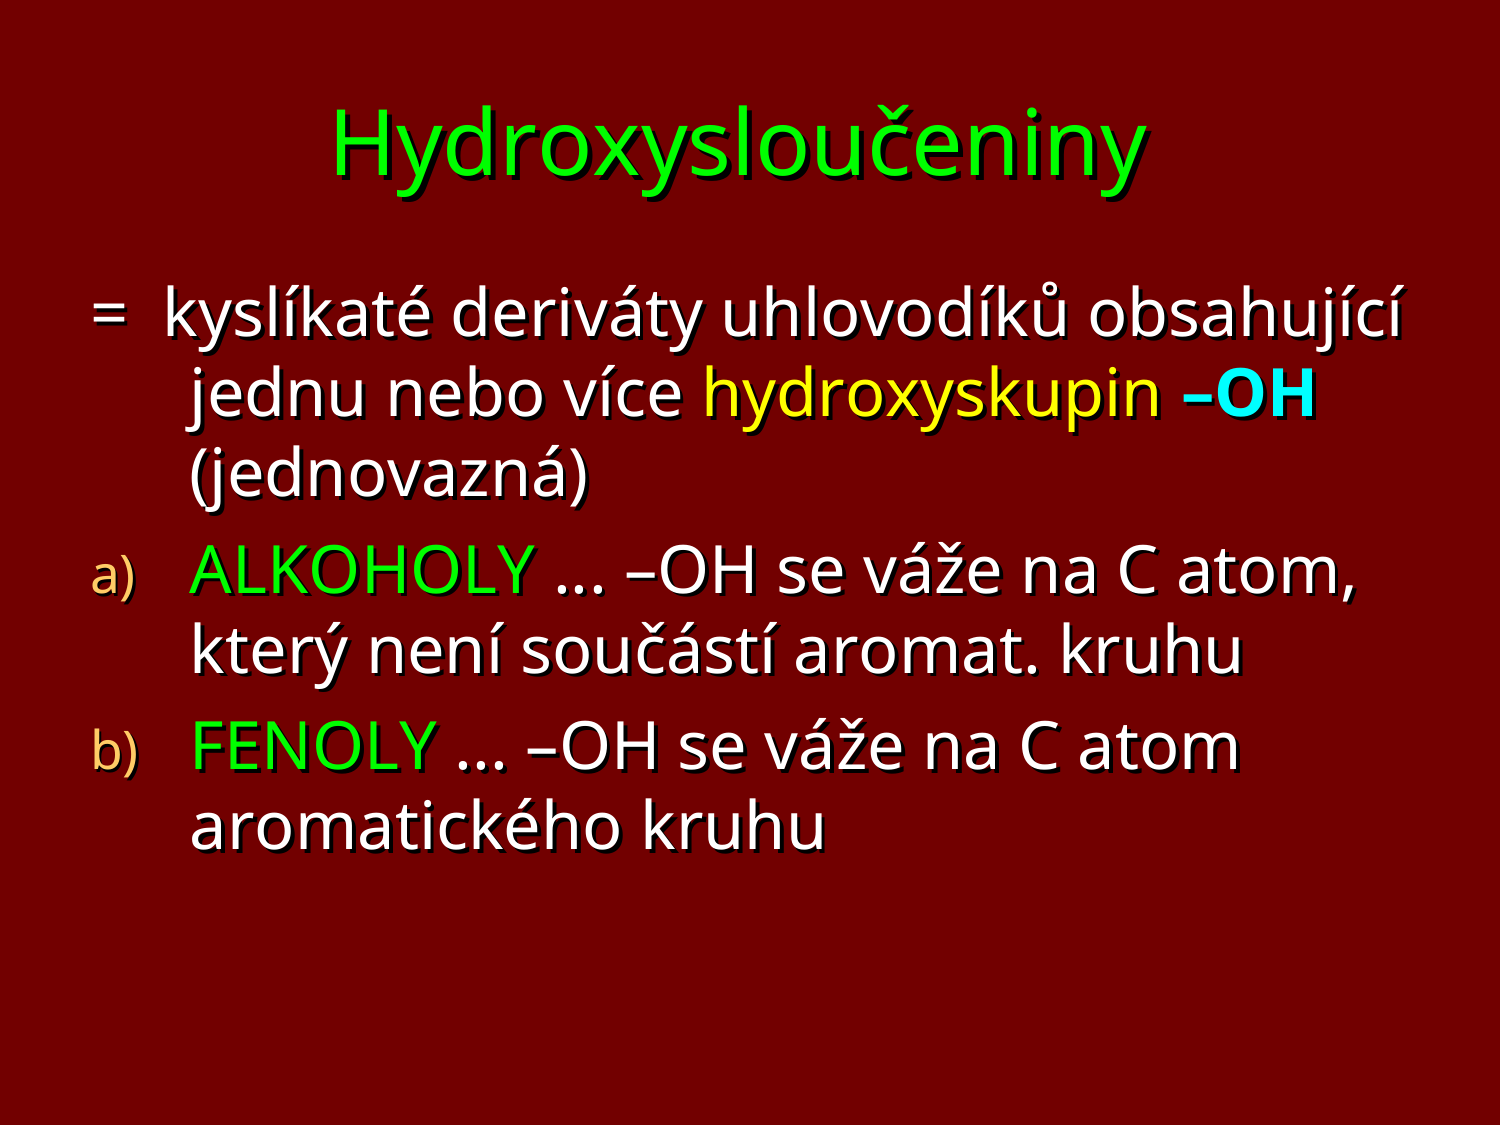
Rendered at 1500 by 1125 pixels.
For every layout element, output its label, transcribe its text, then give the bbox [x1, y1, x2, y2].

list = kyslíkaté deriváty uhlovodíků obsahující jednu nebo více hydroxyskupin –OH (jednovazná) ALKOHOLY ... –OH se váže na C atom, který není součástí aromat. kruhu FENOLY ... –OH se váže na C atom aromatického kruhu [75, 262, 1426, 1001]
title Hydroxysloučeniny [75, 45, 1426, 233]
